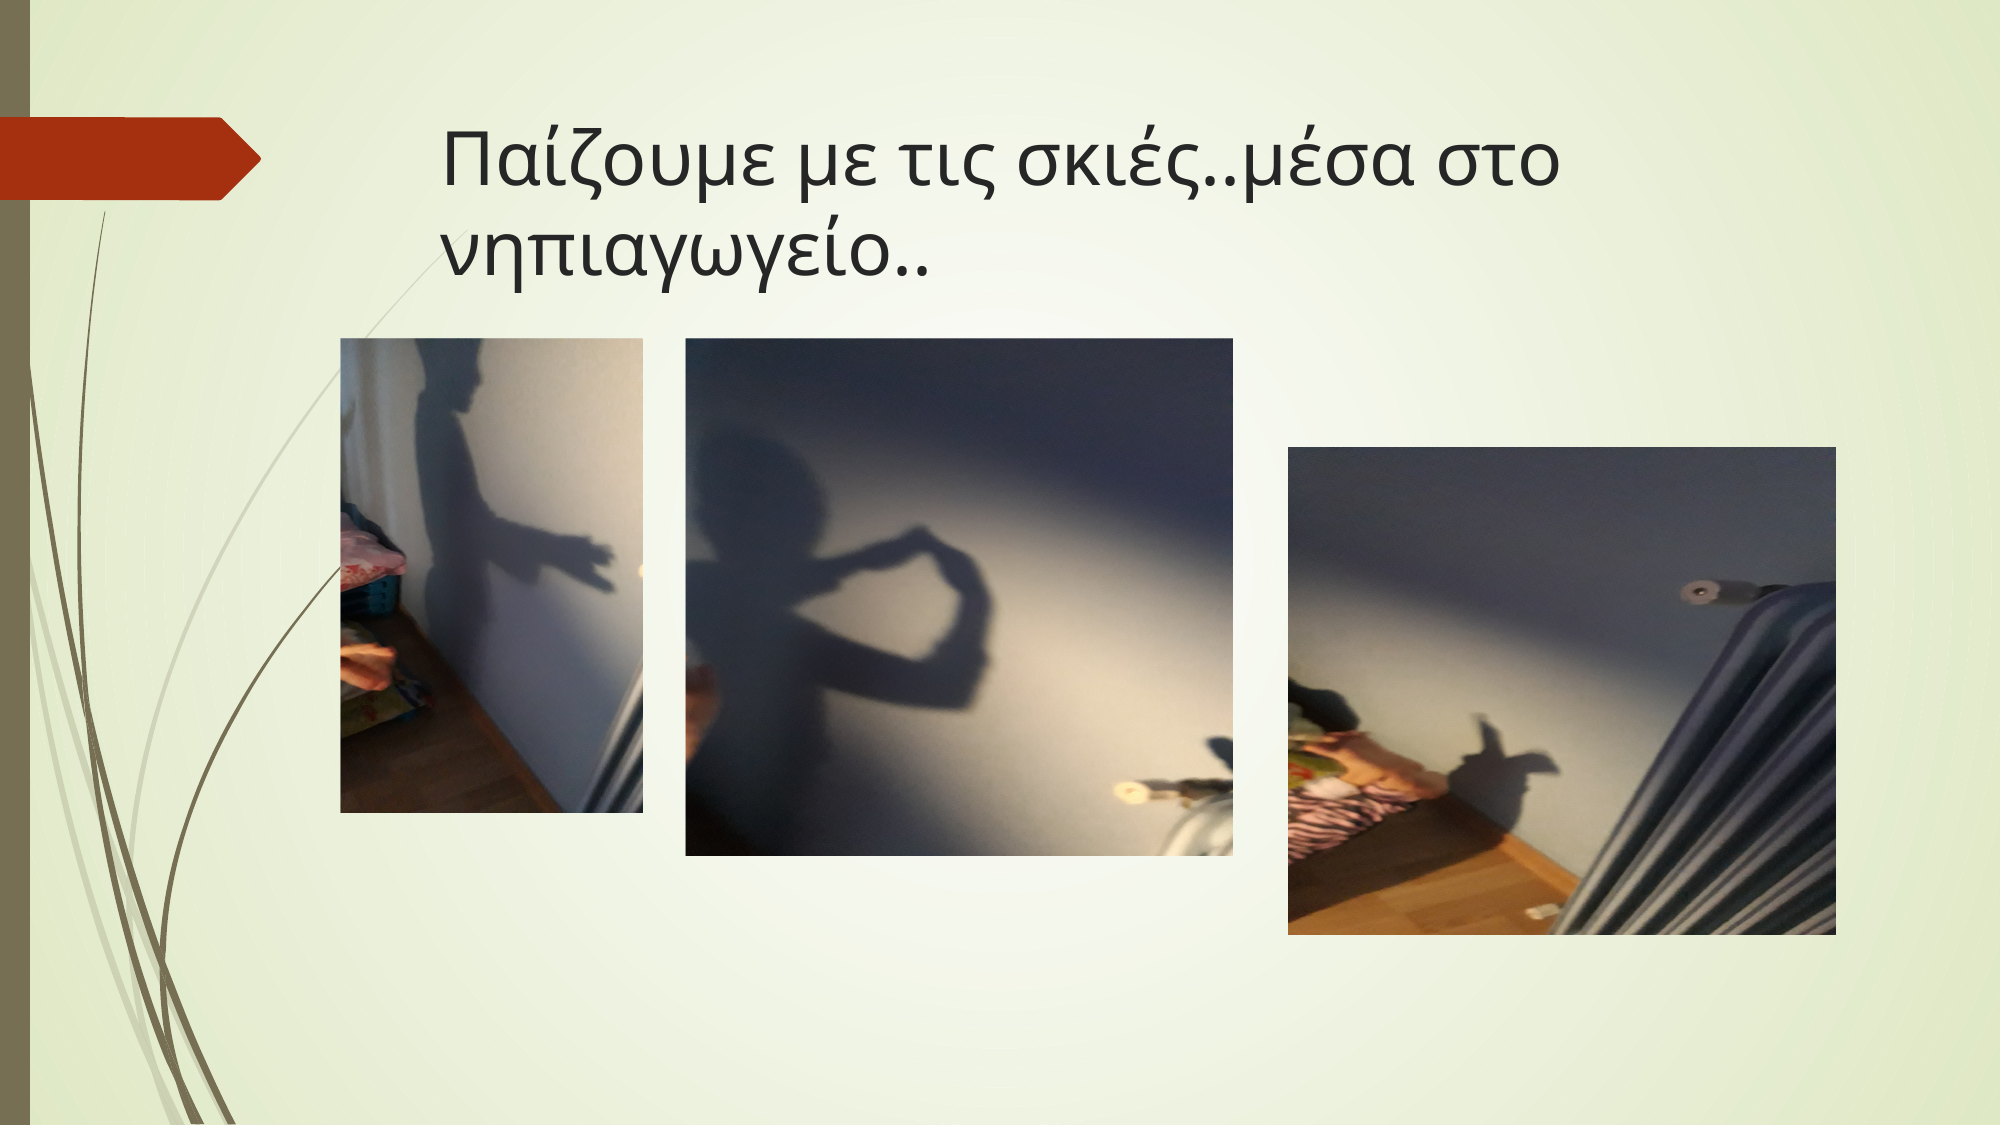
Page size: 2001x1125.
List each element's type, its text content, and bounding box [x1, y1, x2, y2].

picture [685, 338, 1233, 856]
title Παίζουμε με τις σκιές..μέσα στο νηπιαγωγείο.. [425, 102, 1888, 313]
picture [1288, 447, 1836, 935]
picture [340, 338, 643, 813]
